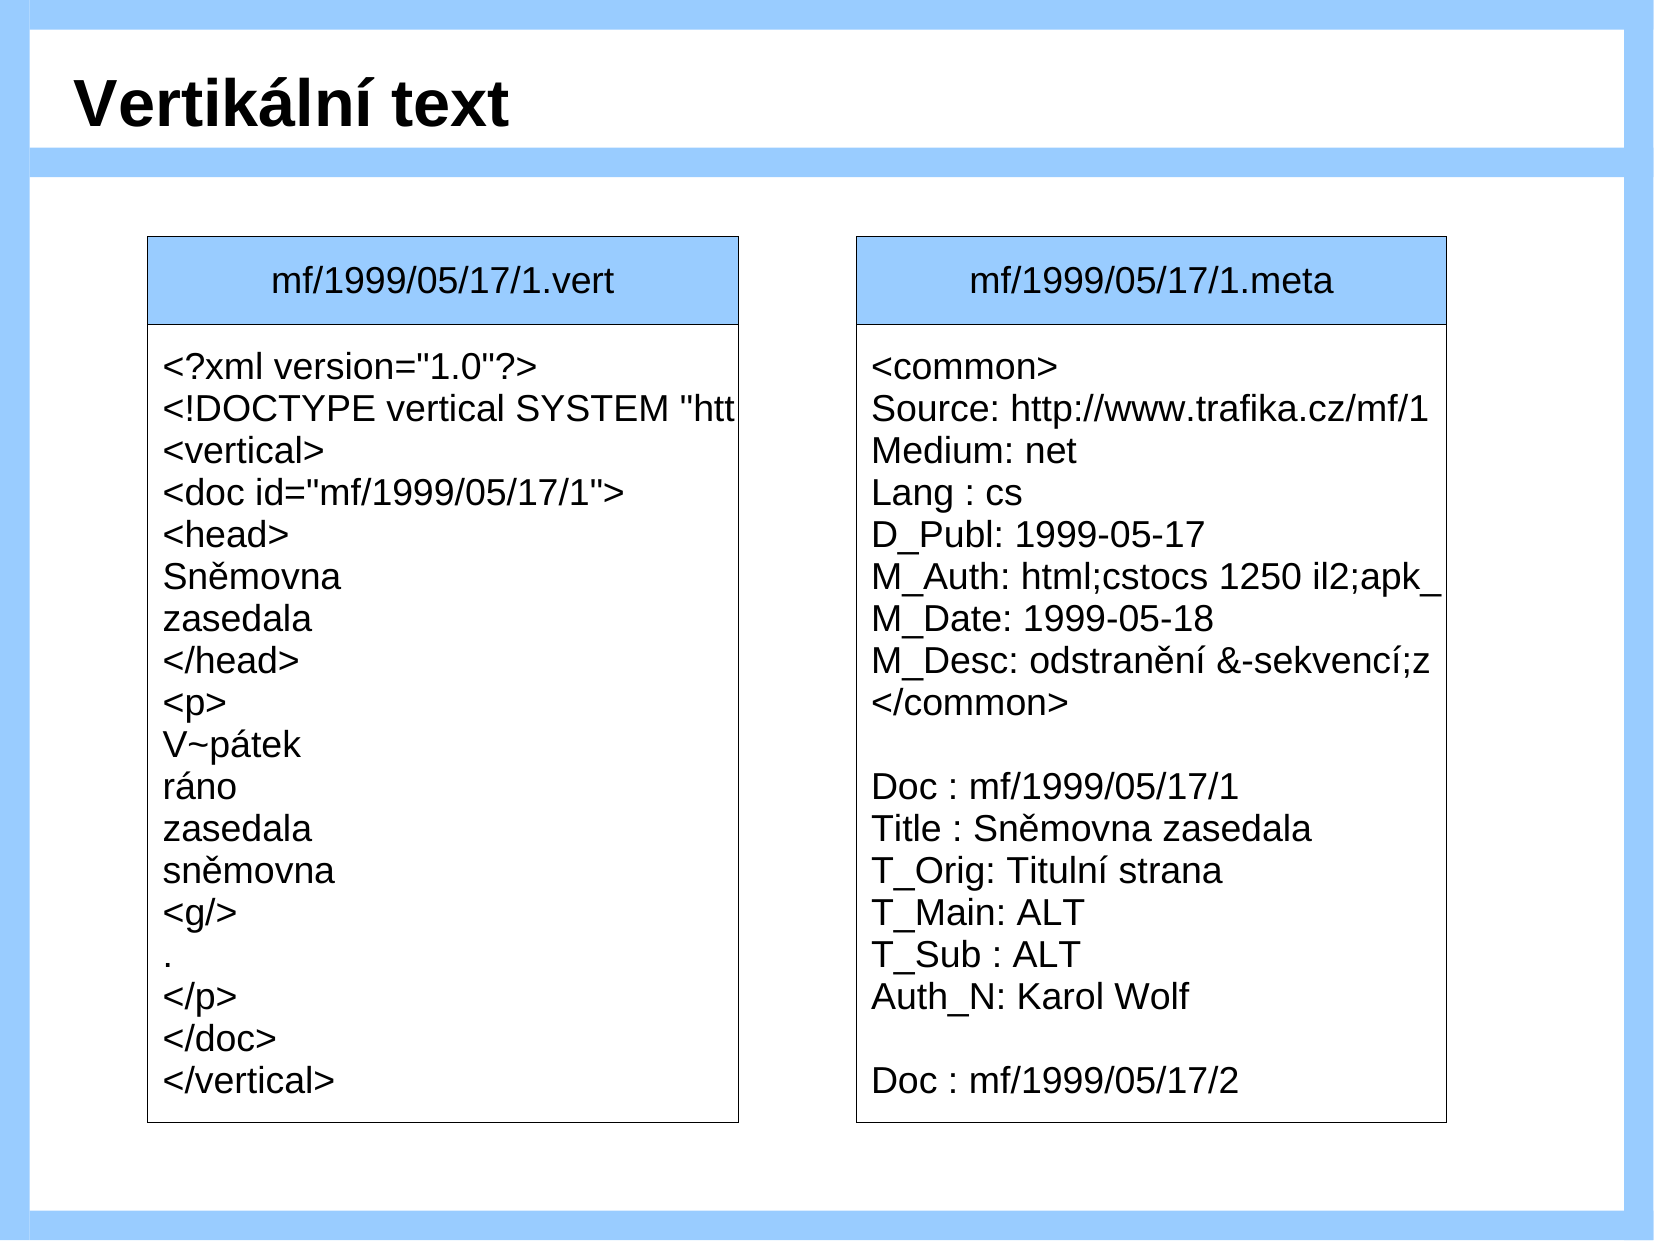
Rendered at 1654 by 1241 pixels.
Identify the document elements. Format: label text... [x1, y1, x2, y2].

text_box <?xml version="1.0"?> <!DOCTYPE vertical SYSTEM "htt <vertical> <doc id="mf/1999/05/17/1"> <head> Sněmovna zasedala </head> <p> V~pátek ráno zasedala sněmovna <g/> . </p> </doc> </vertical> [147, 324, 739, 1123]
text_box Vertikální text [59, 58, 1152, 148]
text_box <common> Source: http://www.trafika.cz/mf/1 Medium: net Lang : cs D_Publ: 1999-05-17 M_Auth: html;cstocs 1250 il2;apk_ M_Date: 1999-05-18 M_Desc: odstranění &-sekvencí;z </common> Doc : mf/1999/05/17/1 Title : Sněmovna zasedala T_Orig: Titulní strana T_Main: ALT T_Sub : ALT Auth_N: Karol Wolf Doc : mf/1999/05/17/2 [856, 324, 1447, 1123]
text_box mf/1999/05/17/1.meta [856, 236, 1447, 324]
text_box mf/1999/05/17/1.vert [147, 236, 739, 324]
